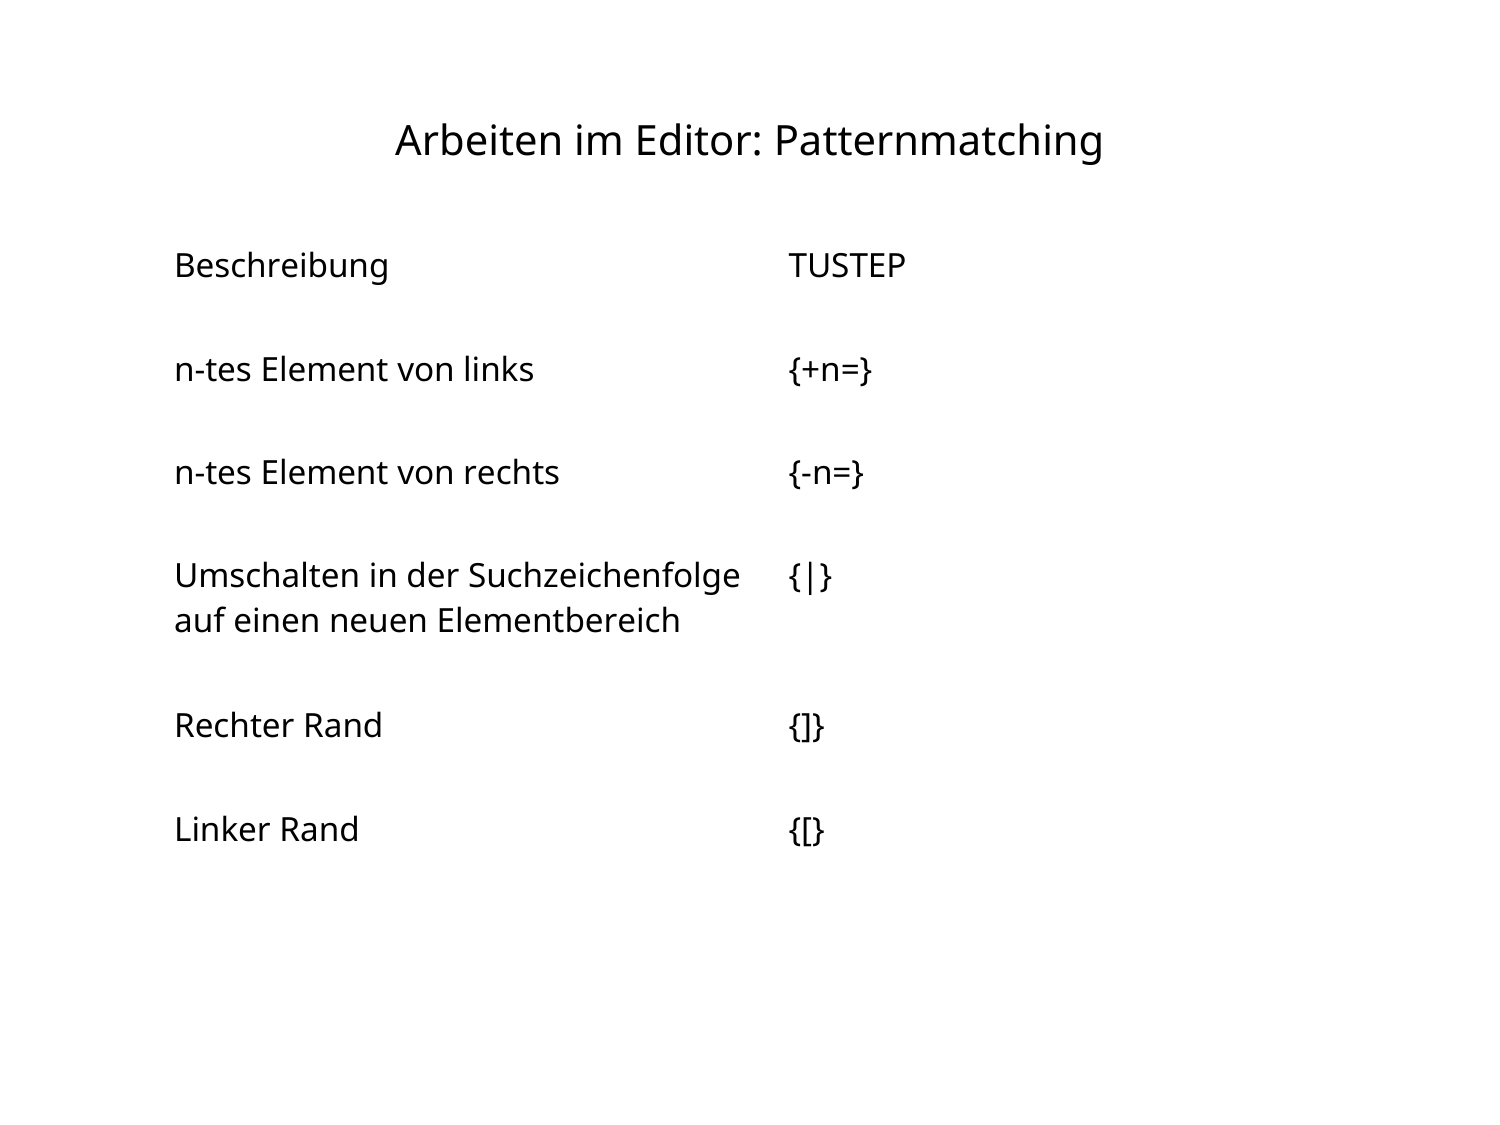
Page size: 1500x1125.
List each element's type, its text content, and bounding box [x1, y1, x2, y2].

text_box Arbeiten im Editor: Patternmatching [75, 45, 1426, 233]
table_cell Umschalten in der Suchzeichenfolge auf einen neuen Elementbereich [159, 542, 774, 692]
table_cell {]} [774, 692, 1329, 795]
table_cell {[} [774, 795, 1329, 899]
table_header TUSTEP [774, 232, 1329, 335]
table_cell Rechter Rand [159, 692, 774, 795]
table_cell n-tes Element von links [159, 335, 774, 439]
table_cell {+n=} [774, 335, 1329, 439]
table_cell {|} [774, 542, 1329, 692]
table_cell {-n=} [774, 439, 1329, 542]
table_cell n-tes Element von rechts [159, 439, 774, 542]
table_cell Linker Rand [159, 795, 774, 899]
table_header Beschreibung [159, 232, 774, 335]
